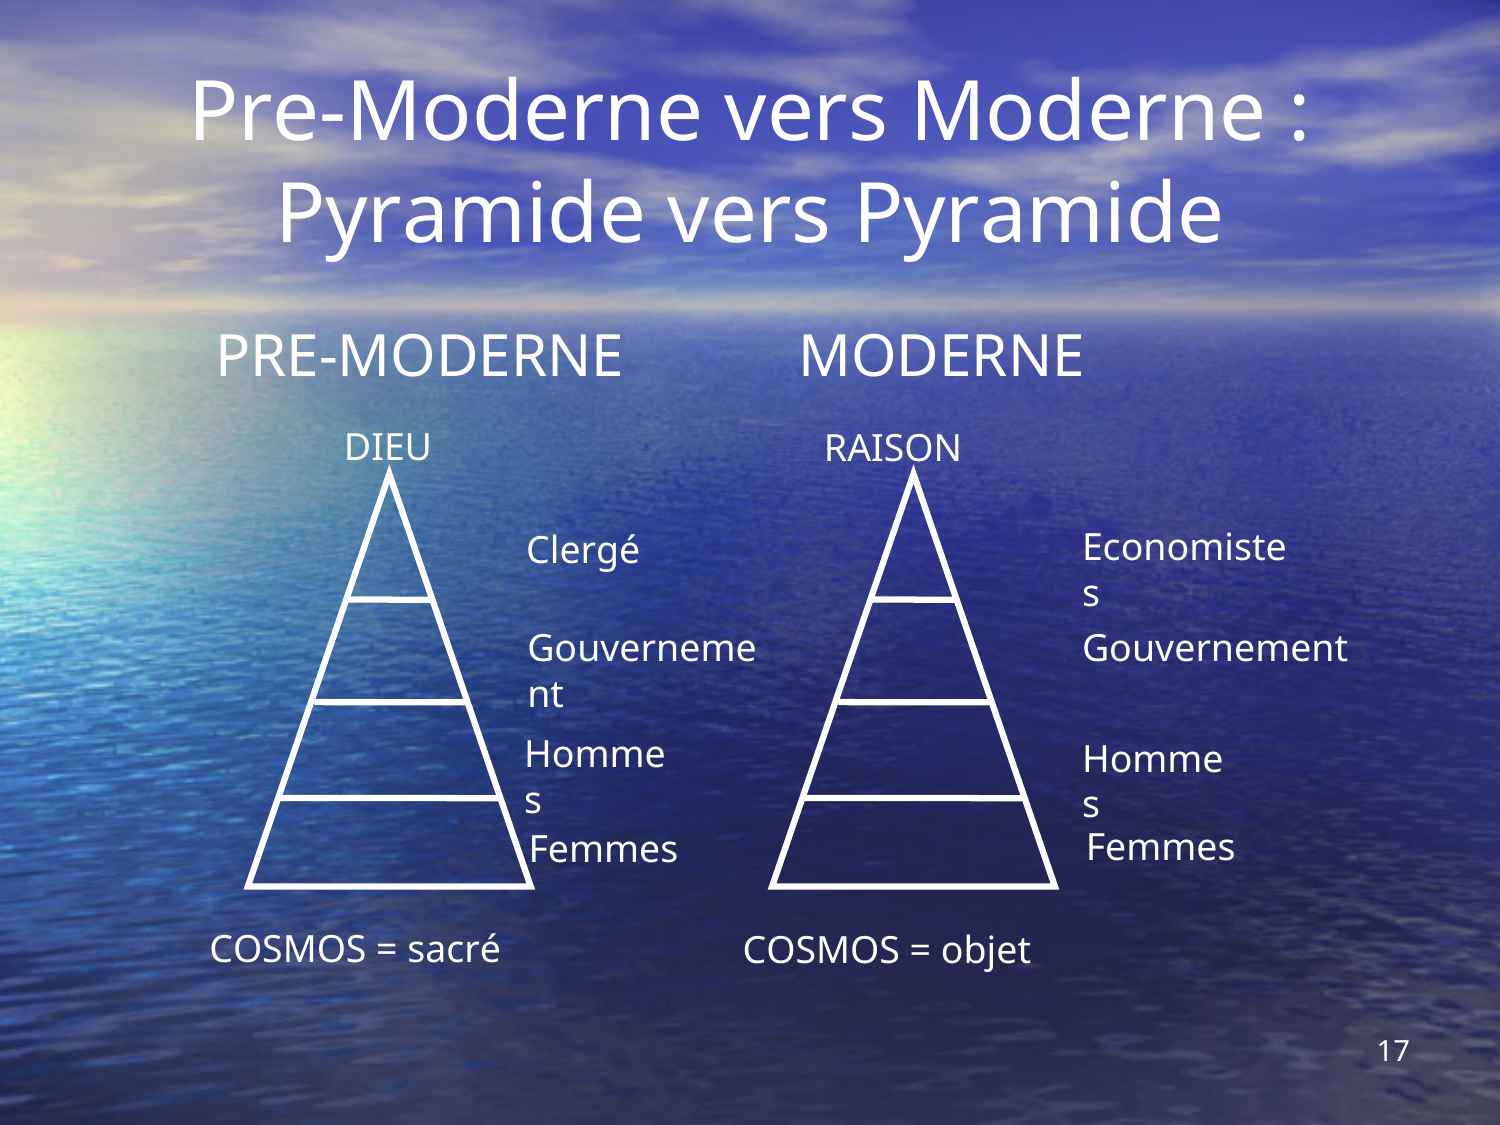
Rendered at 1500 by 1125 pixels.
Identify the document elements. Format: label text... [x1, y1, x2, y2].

text_box Femmes [513, 816, 739, 882]
text_box MODERNE [784, 312, 1119, 468]
picture [0, 0, 1500, 1125]
text_box Femmes [1071, 814, 1272, 881]
text_box COSMOS = objet [727, 918, 1149, 984]
text_box RAISON [809, 416, 1022, 482]
text_box Gouvernement [1067, 615, 1422, 681]
text_box Economistes [1067, 515, 1316, 577]
text_box <numéro> [1074, 1024, 1425, 1103]
text_box Clergé [511, 518, 677, 585]
text_box Pre-Moderne vers Moderne : Pyramide vers Pyramide [75, 47, 1426, 276]
text_box PRE-MODERNE [200, 312, 758, 393]
text_box DIEU [329, 414, 460, 481]
text_box Hommes [1067, 726, 1257, 788]
text_box Gouvernement [512, 615, 795, 677]
text_box COSMOS = sacré [194, 916, 618, 983]
text_box Hommes [509, 721, 699, 783]
